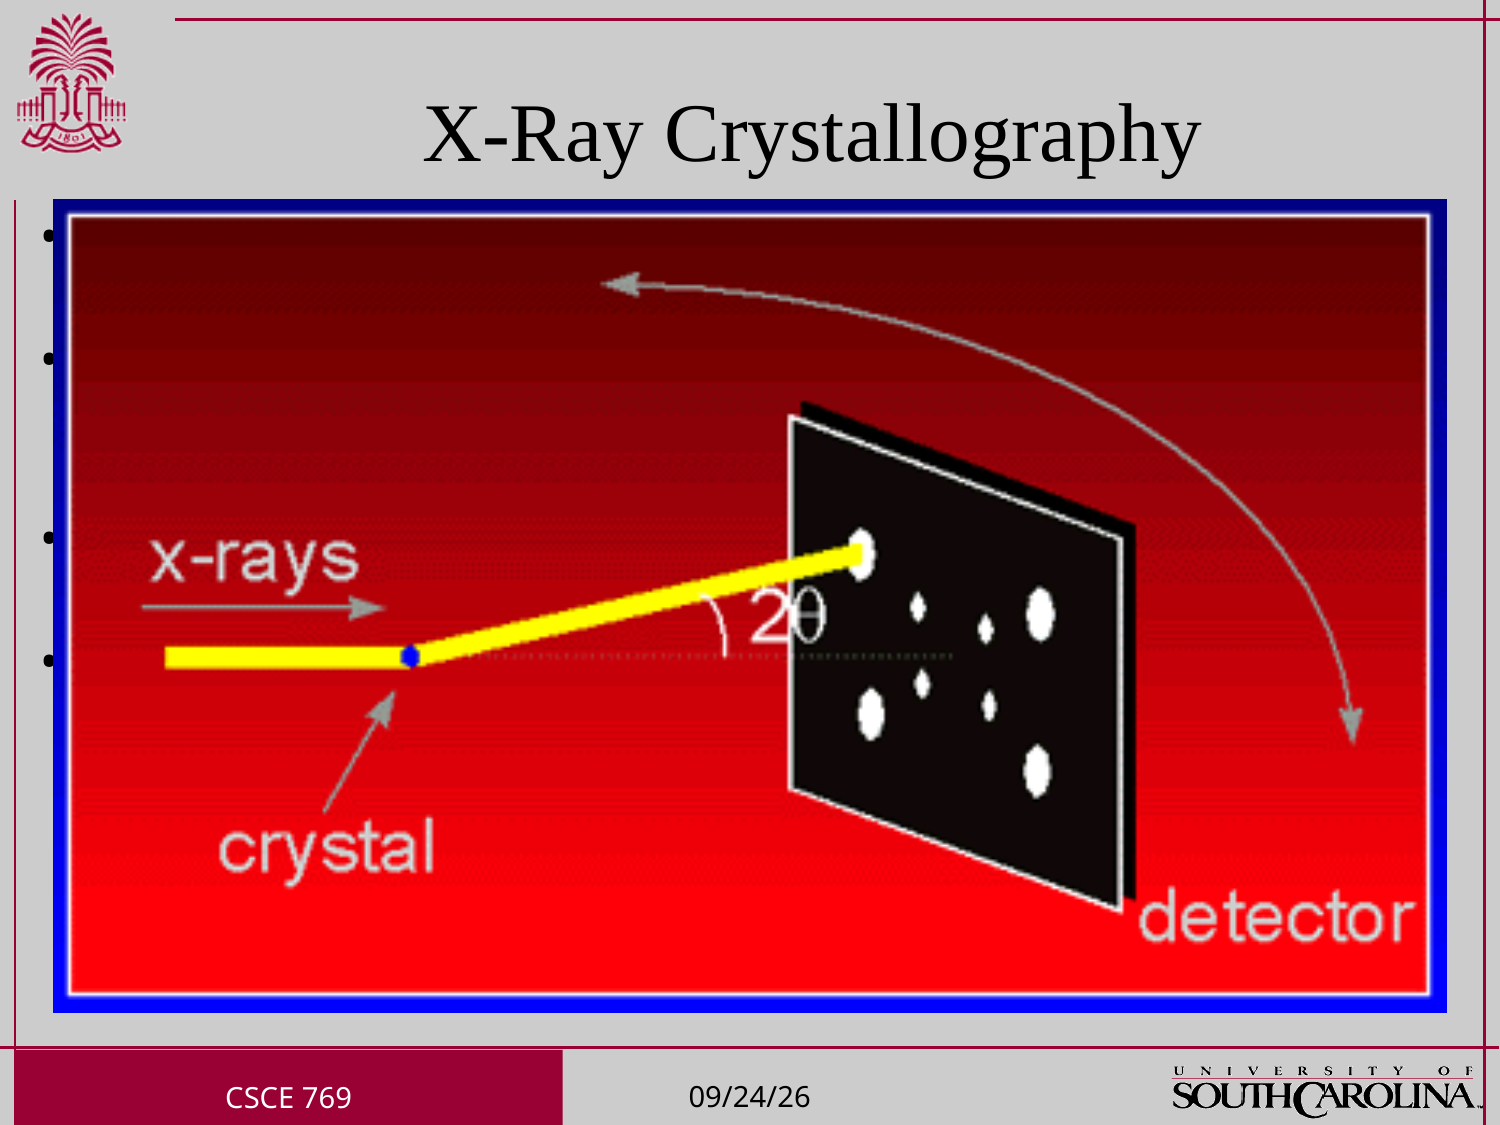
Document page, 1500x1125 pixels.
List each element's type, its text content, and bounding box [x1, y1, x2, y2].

picture [53, 199, 1476, 1013]
list Principally, it is similar to medical X-ray imaging Automated analysis of the diffraction patterns yields structure Most critical part is the attainment of the crystal Even good quality crystals may not diffract well enough [24, 200, 733, 1028]
picture [1162, 1049, 1483, 1125]
picture [12, 12, 131, 155]
title X-Ray Crystallography [174, 9, 1450, 188]
